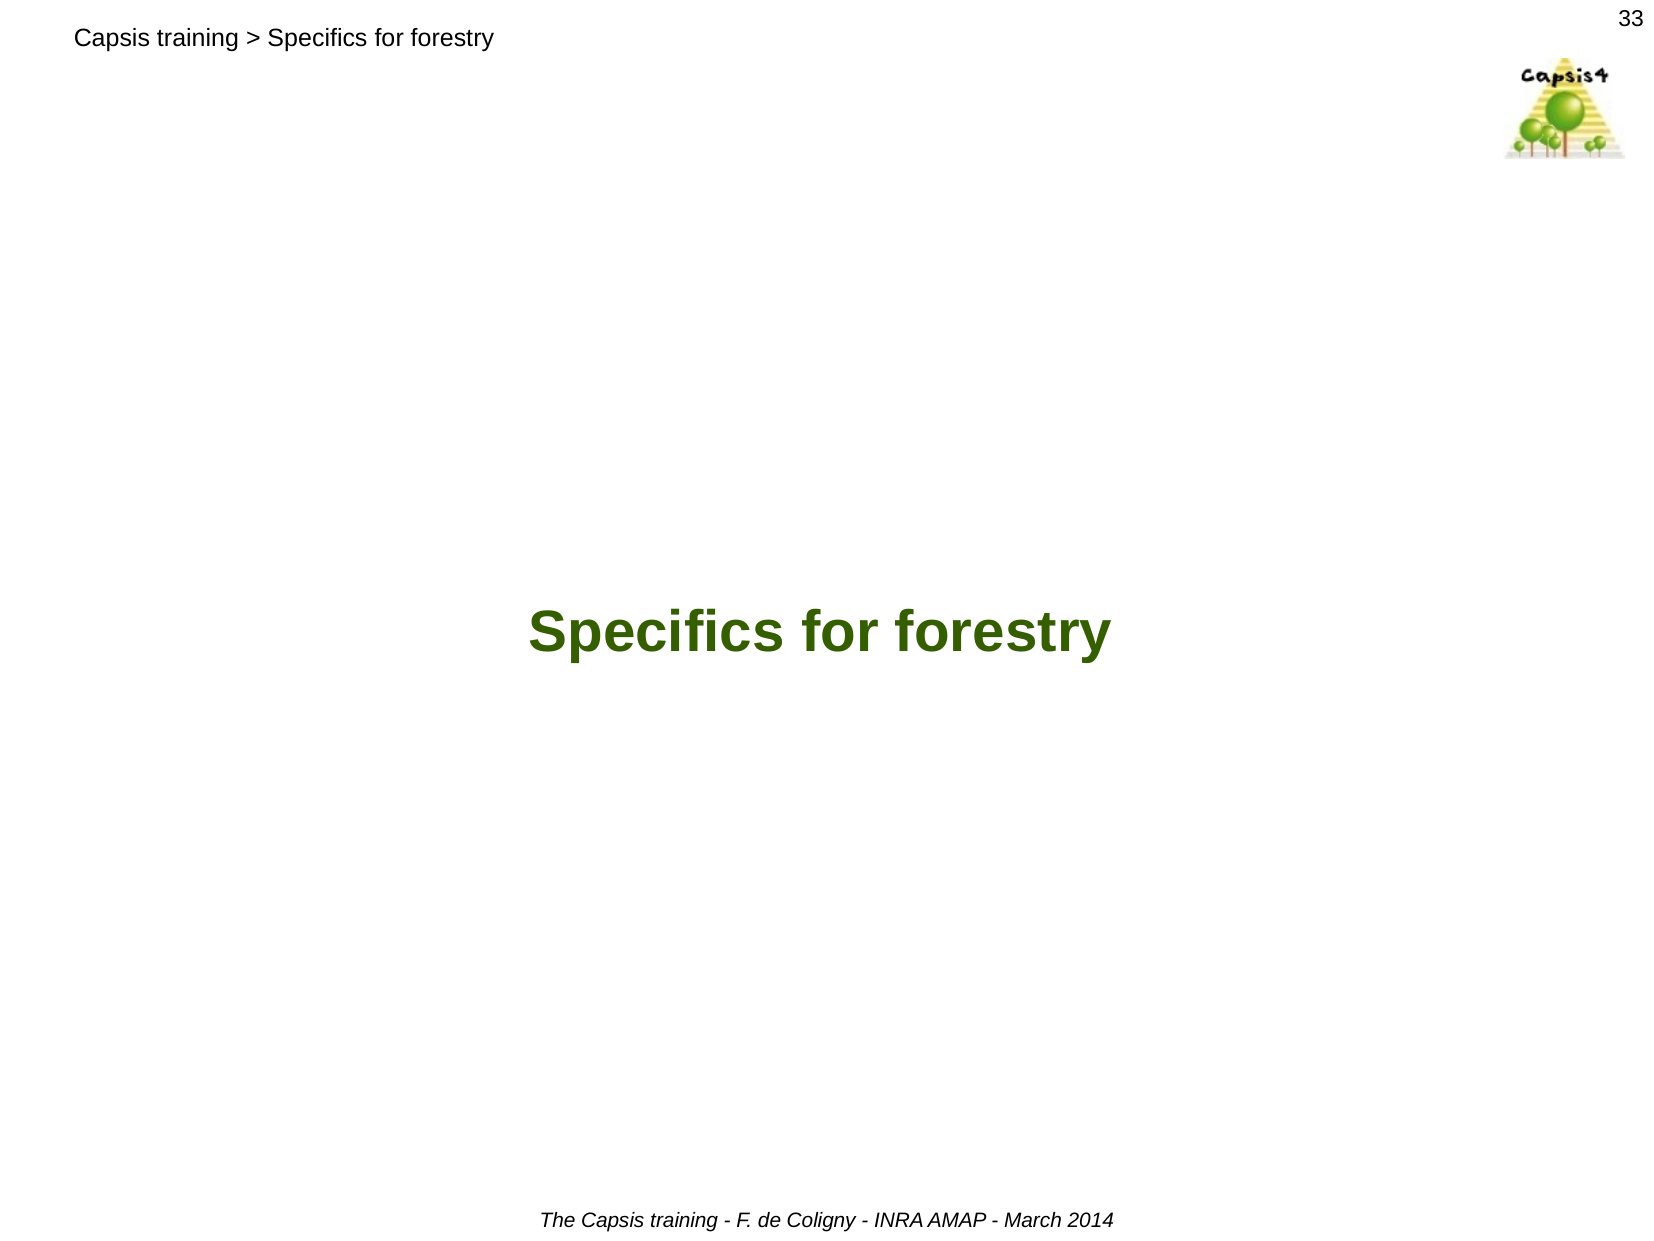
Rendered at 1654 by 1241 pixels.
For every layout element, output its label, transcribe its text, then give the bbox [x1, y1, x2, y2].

text_box The Capsis training - F. de Coligny - INRA AMAP - March 2014 [0, 1201, 1654, 1241]
text_box Capsis training > Specifics for forestry [59, 16, 1004, 60]
text_box Specifics for forestry [236, 591, 1406, 672]
picture [1503, 58, 1625, 159]
